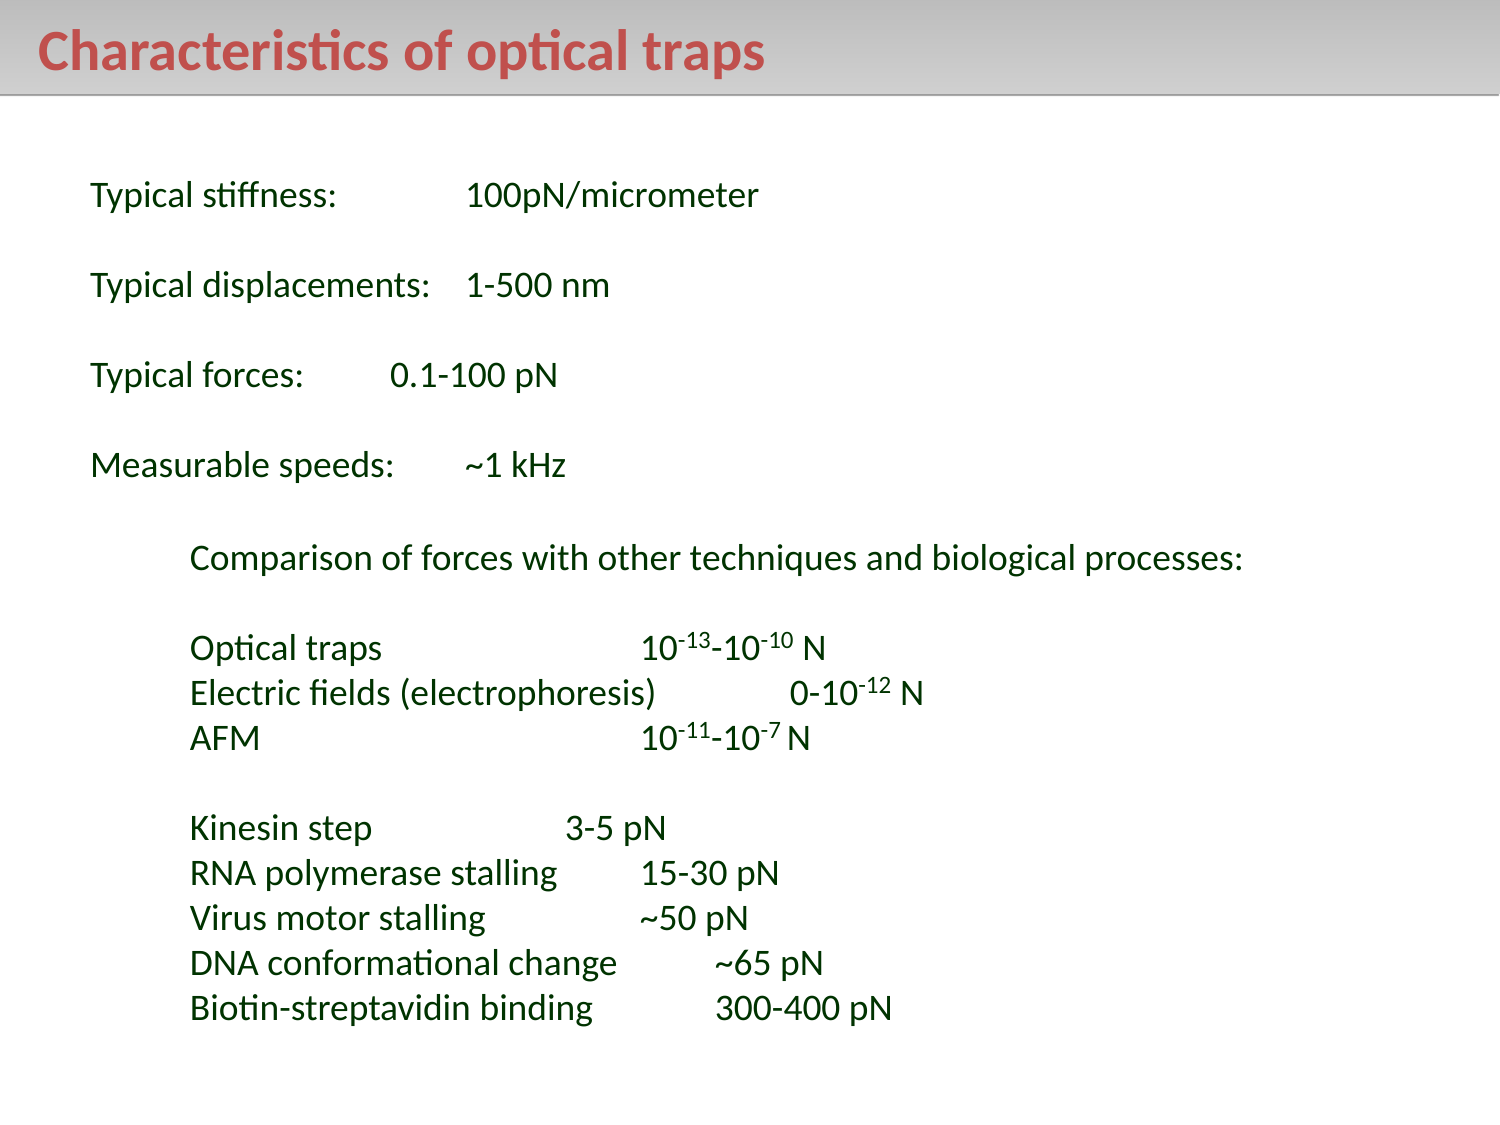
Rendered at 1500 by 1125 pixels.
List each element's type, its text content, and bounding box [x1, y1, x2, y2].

text_box Typical stiffness: 100pN/micrometer Typical displacements: 1-500 nm Typical forces: 0.1-100 pN Measurable speeds: ~1 kHz [75, 162, 988, 493]
text_box Comparison of forces with other techniques and biological processes: Optical traps 10-13-10-10 N Electric fields (electrophoresis) 0-10-12 N AFM 10-11-10-7 N Kinesin step 3-5 pN RNA polymerase stalling 15-30 pN Virus motor stalling ~50 pN DNA conformational change ~65 pN Biotin-streptavidin binding 300-400 pN [175, 525, 1275, 1035]
title Characteristics of optical traps [23, 0, 1477, 94]
